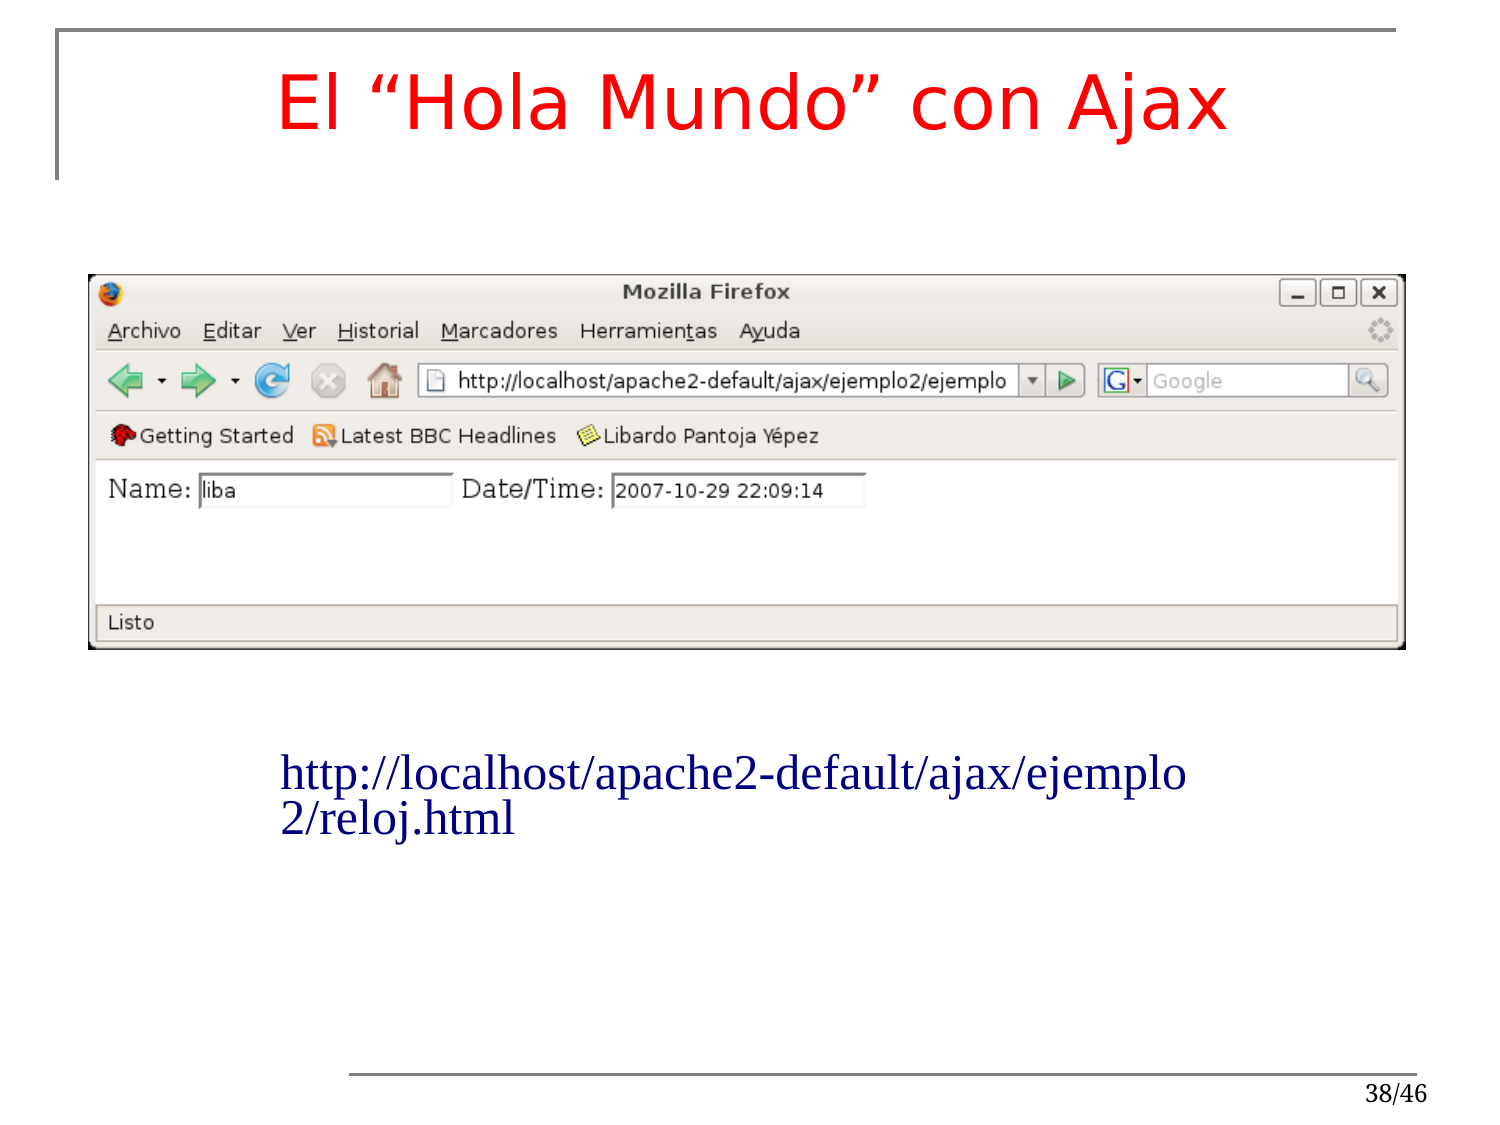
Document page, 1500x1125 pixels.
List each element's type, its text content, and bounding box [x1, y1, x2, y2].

title El “Hola Mundo” con Ajax [59, 52, 1447, 155]
text_box http://localhost/apache2-default/ajax/ejemplo2/reloj.html [265, 738, 1211, 823]
picture [88, 274, 1406, 650]
